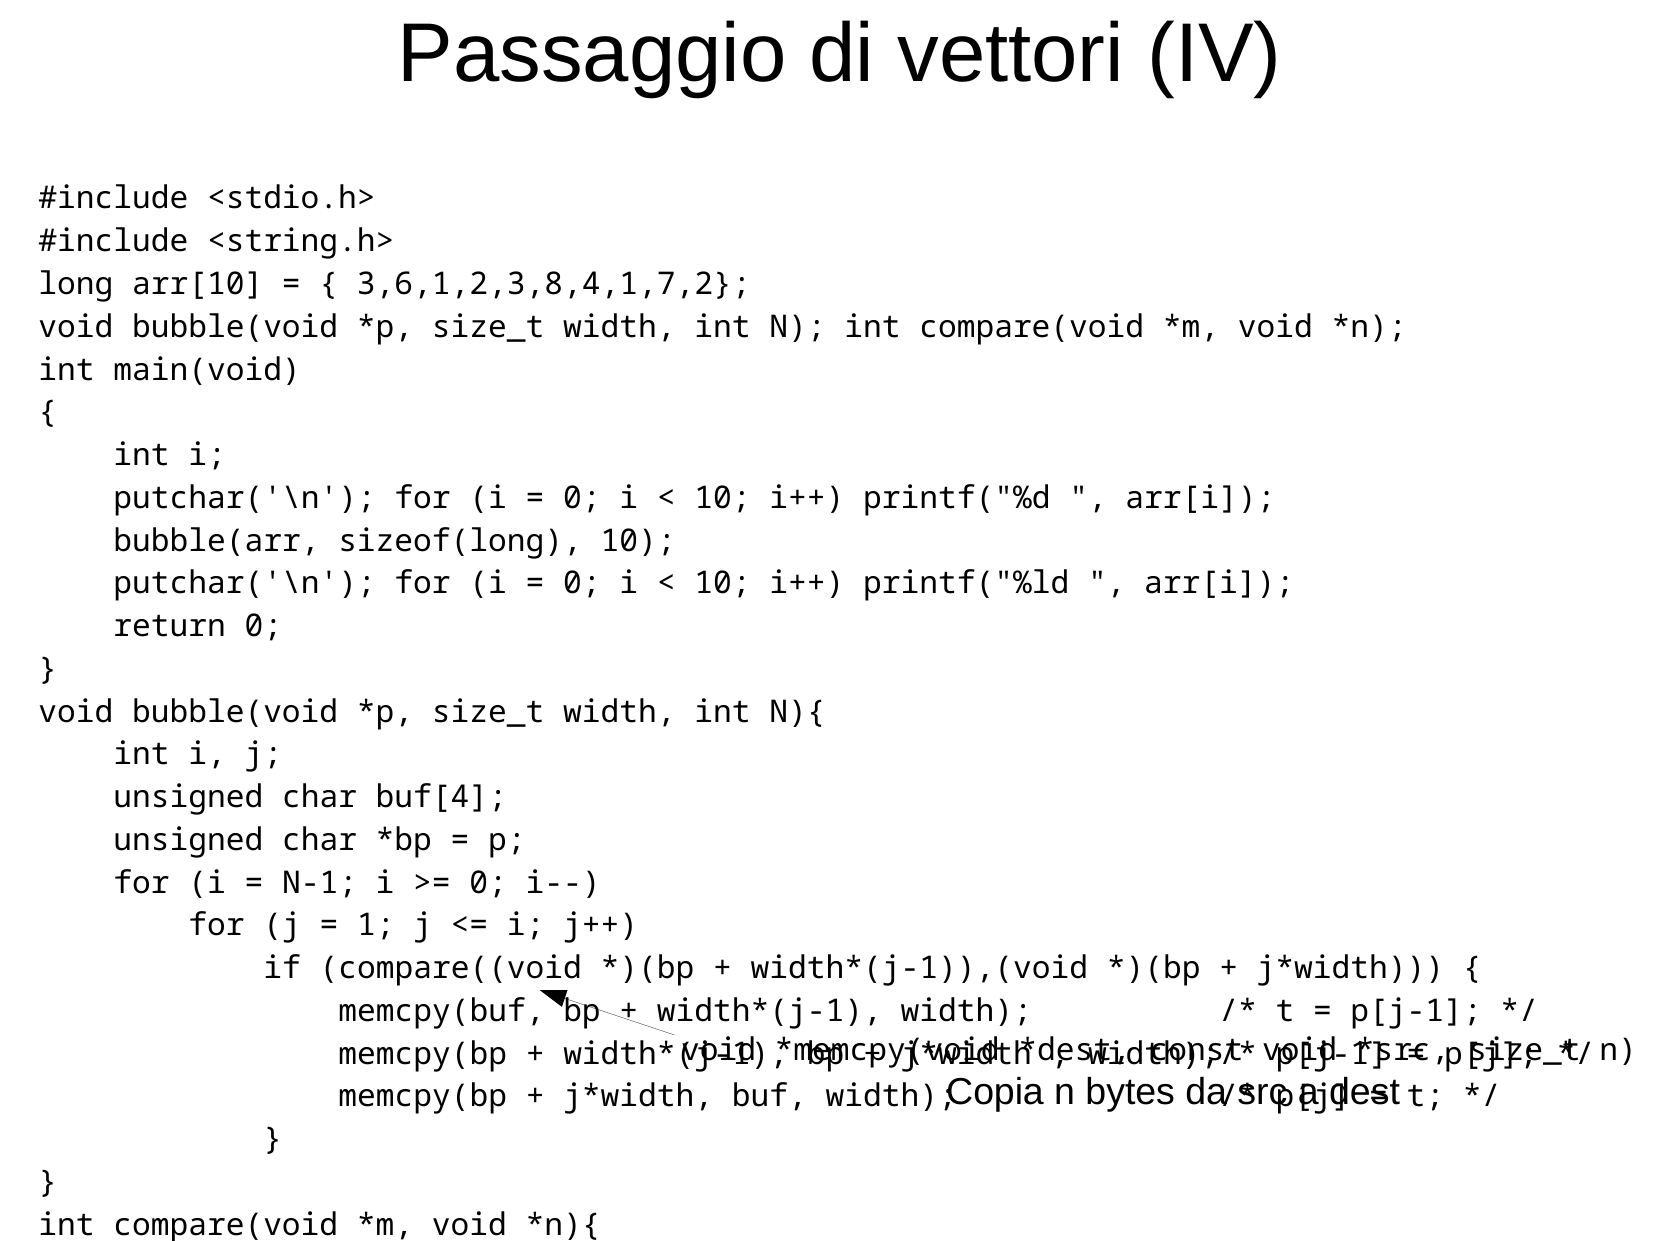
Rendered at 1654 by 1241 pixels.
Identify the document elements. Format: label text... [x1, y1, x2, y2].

title Passaggio di vettori (IV) [30, 0, 1621, 157]
text_box #include <stdio.h> #include <string.h> long arr[10] = { 3,6,1,2,3,8,4,1,7,2}; void bubble(void *p, size_t width, int N); int compare(void *m, void *n); int main(void) { int i; putchar('\n'); for (i = 0; i < 10; i++) printf("%d ", arr[i]); bubble(arr, sizeof(long), 10); putchar('\n'); for (i = 0; i < 10; i++) printf("%ld ", arr[i]); return 0; } void bubble(void *p, size_t width, int N){ int i, j; unsigned char buf[4]; unsigned char *bp = p; for (i = N-1; i >= 0; i--) for (j = 1; j <= i; j++) if (compare((void *)(bp + width*(j-1)),(void *)(bp + j*width))) { memcpy(buf, bp + width*(j-1), width); /* t = p[j-1]; */ memcpy(bp + width*(j-1), bp + j*width , width);/* p[j-1] = p[j]; */ memcpy(bp + j*width, buf, width); /* p[j] = t; */ } } int compare(void *m, void *n){ long *m1, *n1; m1 = (long *)m; n1 = (long *)n; return (*m1 > *n1); } [23, 168, 1629, 1230]
text_box void *memcpy(void *dest, const void *src, size_t n) Copia n bytes da src a dest [666, 1020, 1654, 1114]
